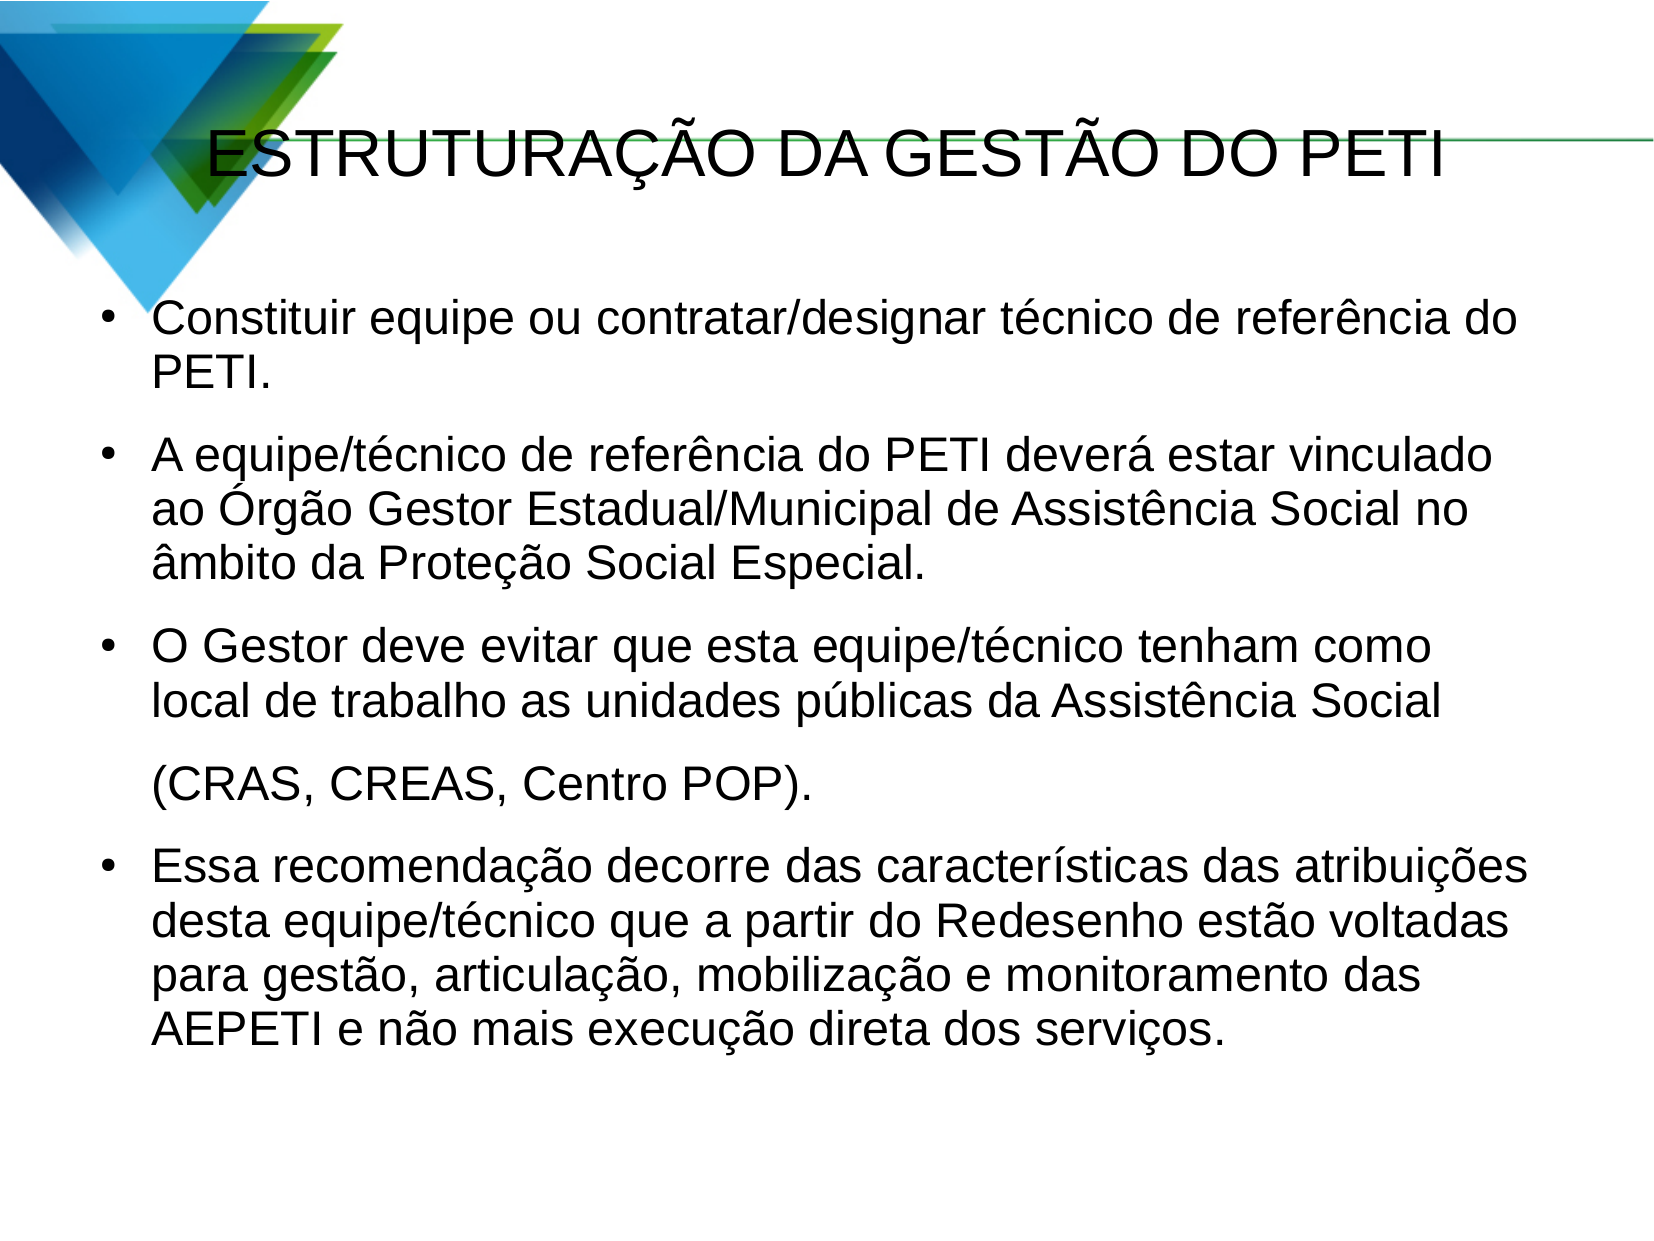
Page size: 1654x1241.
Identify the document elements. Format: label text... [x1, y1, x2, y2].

title ESTRUTURAÇÃO DA GESTÃO DO PETI [82, 49, 1571, 257]
list Constituir equipe ou contratar/designar técnico de referência do PETI. A equipe/técnico de referência do PETI deverá estar vinculado ao Órgão Gestor Estadual/Municipal de Assistência Social no âmbito da Proteção Social Especial. O Gestor deve evitar que esta equipe/técnico tenham como local de trabalho as unidades públicas da Assistência Social (CRAS, CREAS, Centro POP). Essa recomendação decorre das características das atribuições desta equipe/técnico que a partir do Redesenho estão voltadas para gestão, articulação, mobilização e monitoramento das AEPETI e não mais execução direta dos serviços. [82, 290, 1538, 1109]
picture [0, 1, 1654, 1241]
